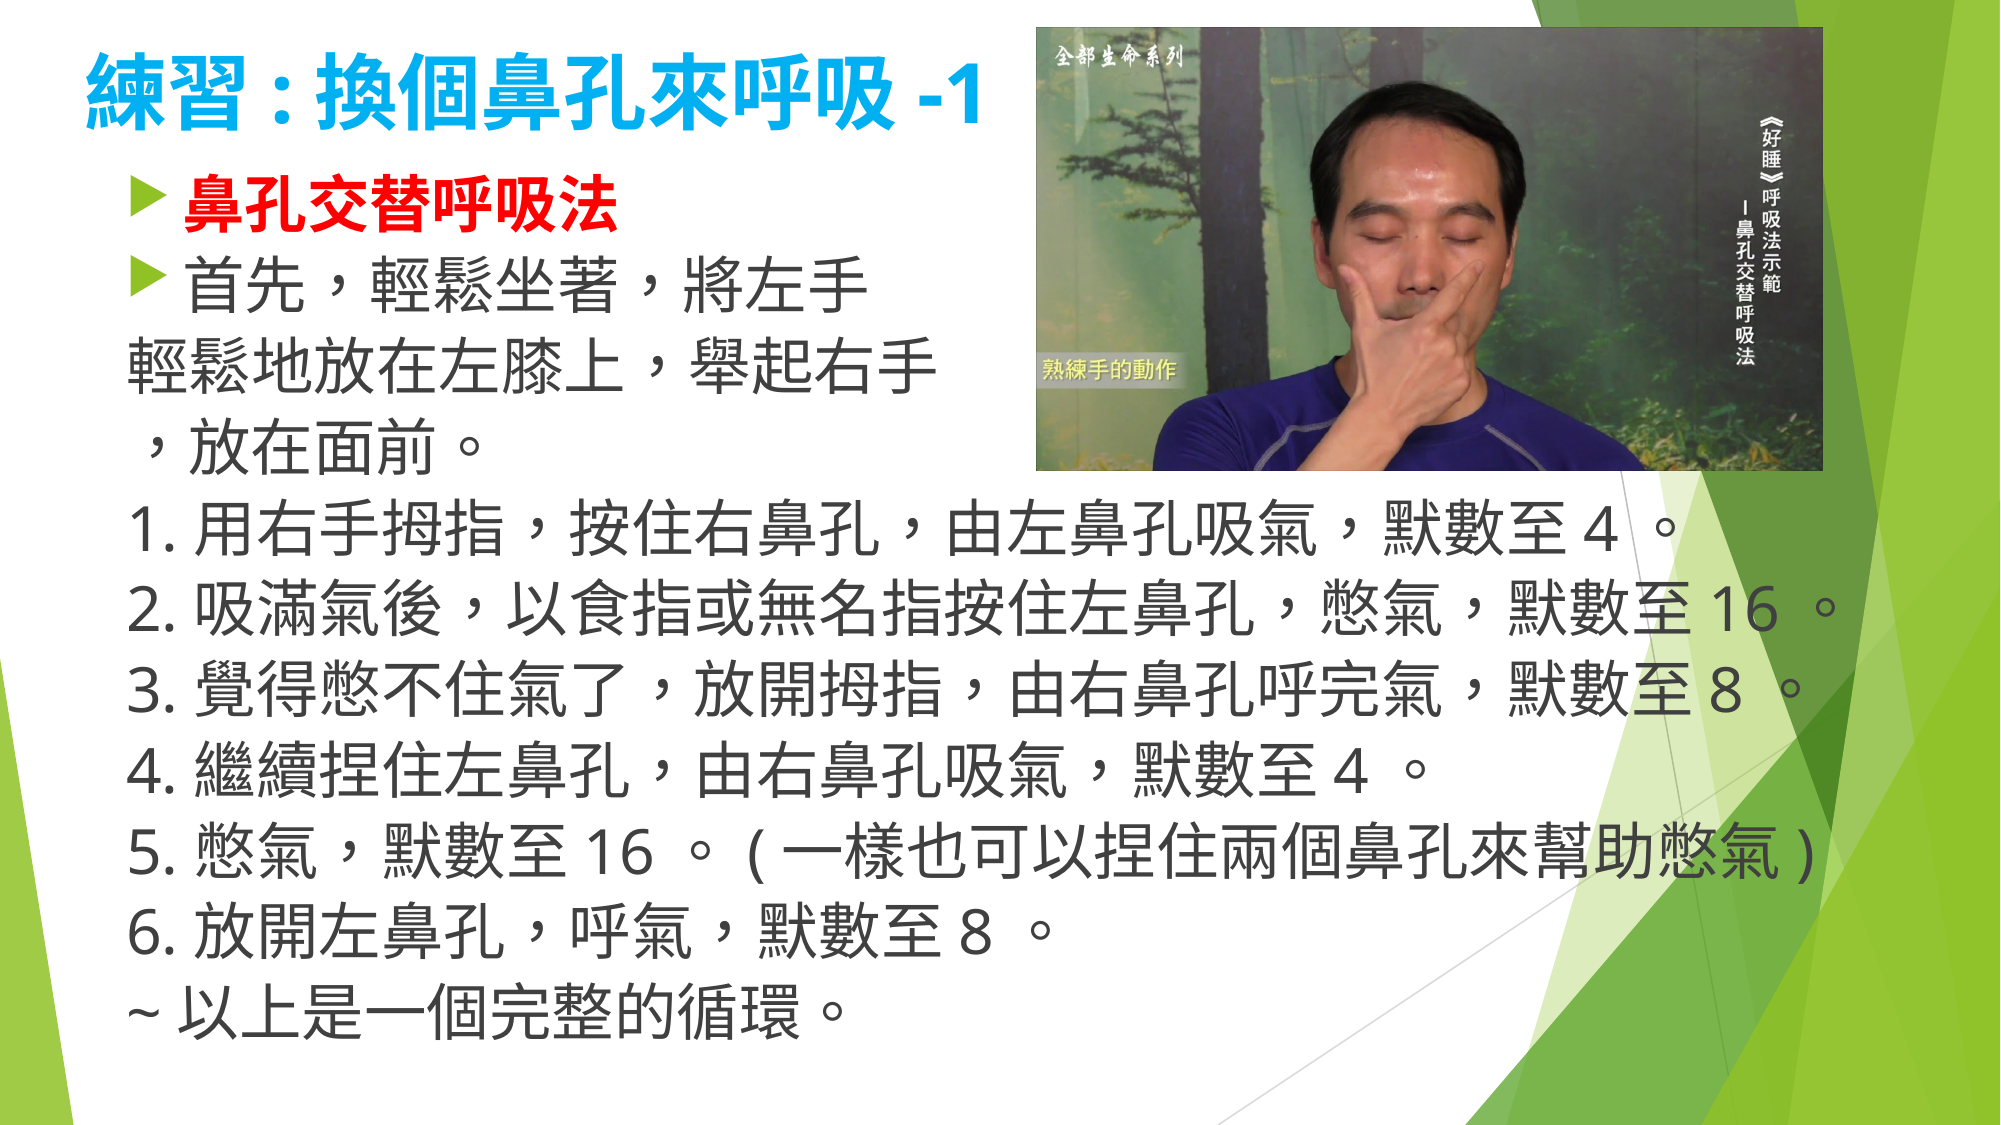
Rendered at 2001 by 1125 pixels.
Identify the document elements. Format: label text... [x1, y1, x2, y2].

picture [1036, 27, 1823, 471]
title 練習:換個鼻孔來呼吸-1 [69, 32, 1036, 250]
list 鼻孔交替呼吸法 首先，輕鬆坐著，將左手 輕鬆地放在左膝上，舉起右手 ，放在面前。 1.用右手拇指，按住右鼻孔，由左鼻孔吸氣，默數至4。 2.吸滿氣後，以食指或無名指按住左鼻孔，憋氣，默數至16。 3.覺得憋不住氣了，放開拇指，由右鼻孔呼完氣，默數至8。 4.繼續捏住左鼻孔，由右鼻孔吸氣，默數至4。 5.憋氣，默數至16。(一樣也可以捏住兩個鼻孔來幫助憋氣) 6.放開左鼻孔，呼氣，默數至8。 ~以上是一個完整的循環。 [111, 172, 1961, 1112]
